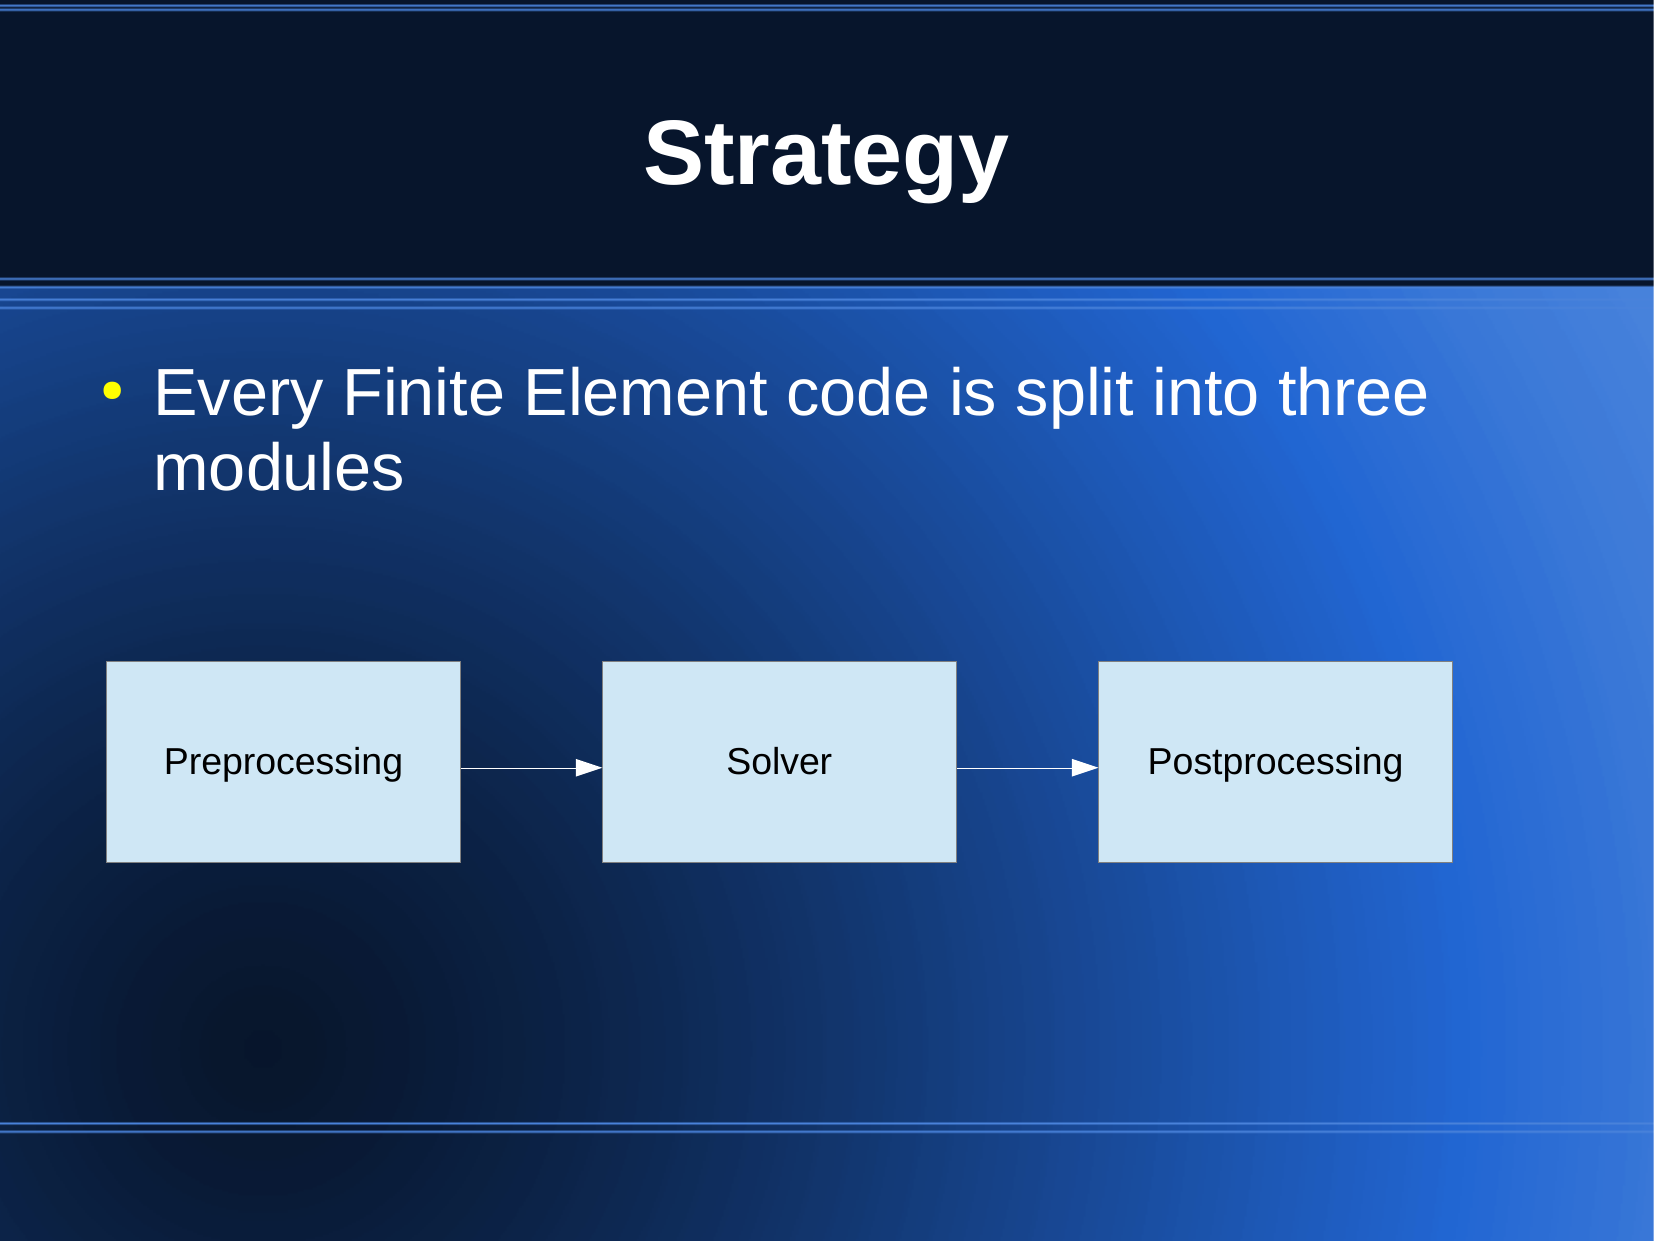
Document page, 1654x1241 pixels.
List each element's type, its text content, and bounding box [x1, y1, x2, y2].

text_box Solver [602, 661, 957, 863]
list Every Finite Element code is split into three modules [82, 355, 1571, 1075]
picture [0, 0, 1654, 1241]
title Strategy [82, 49, 1571, 257]
text_box Postprocessing [1098, 661, 1453, 863]
text_box Preprocessing [106, 661, 461, 863]
